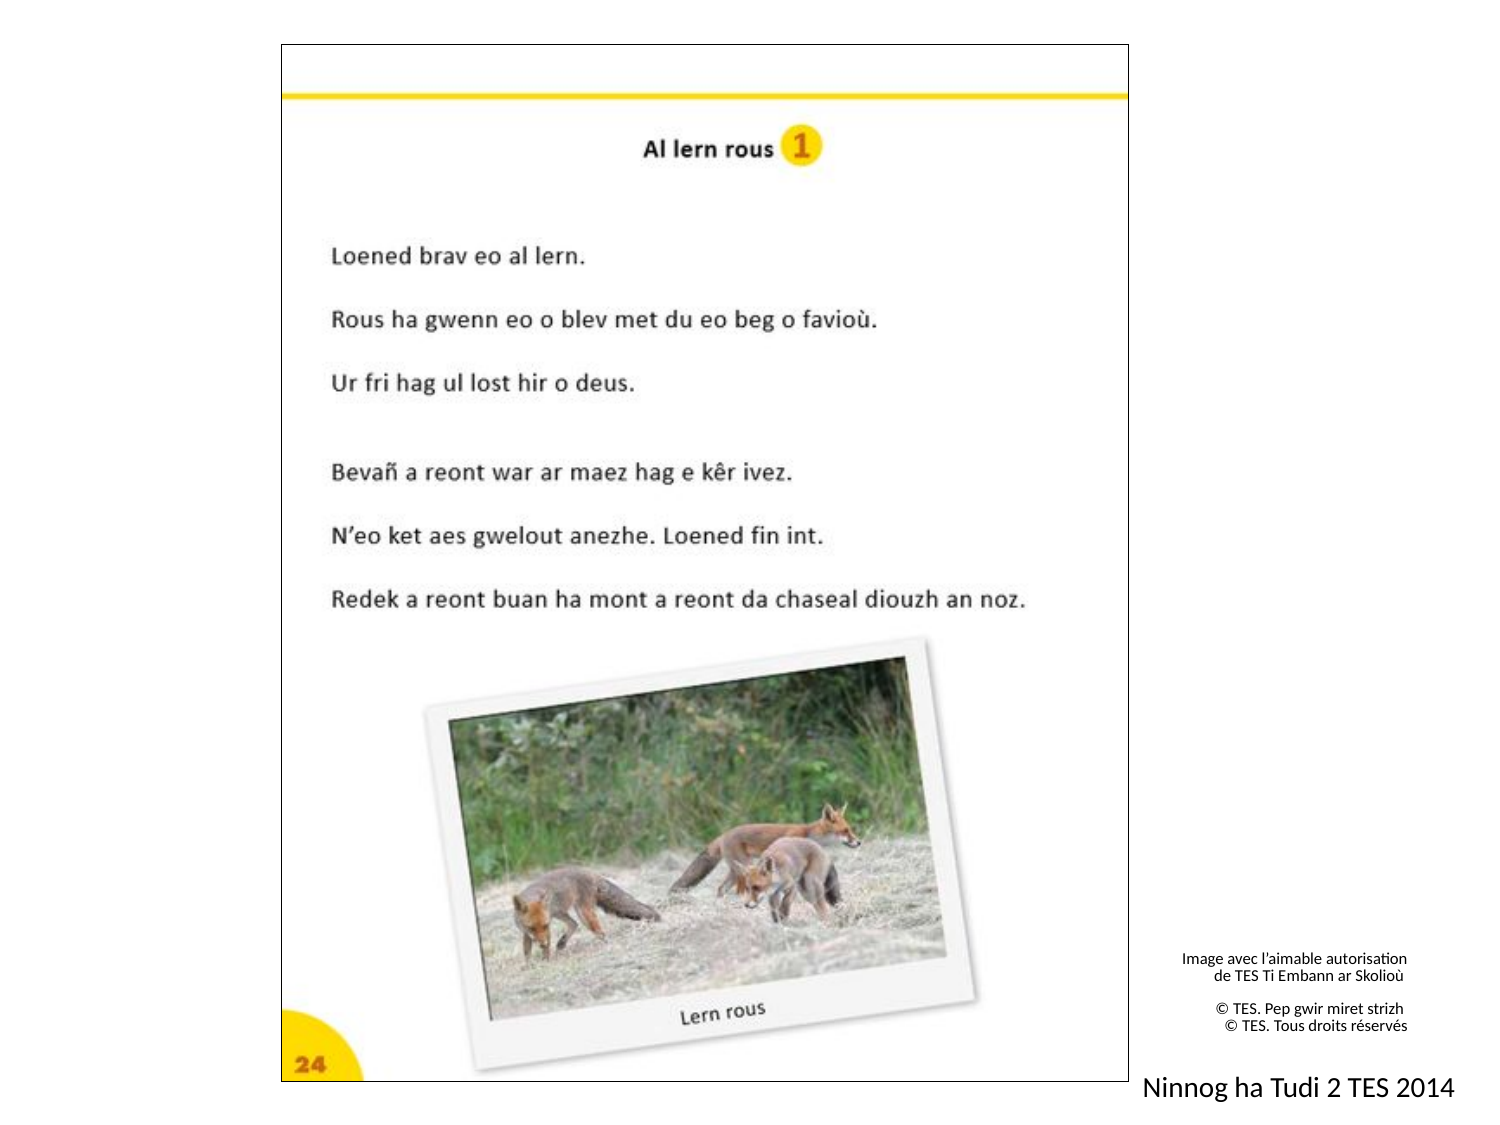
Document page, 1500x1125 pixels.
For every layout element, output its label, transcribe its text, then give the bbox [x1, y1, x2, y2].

text_box Image avec l’aimable autorisation de TES Ti Embann ar Skolioù © TES. Pep gwir miret strizh © TES. Tous droits réservés [1156, 944, 1423, 1063]
picture [281, 44, 1129, 1082]
text_box Ninnog ha Tudi 2 TES 2014 [971, 1061, 1470, 1112]
